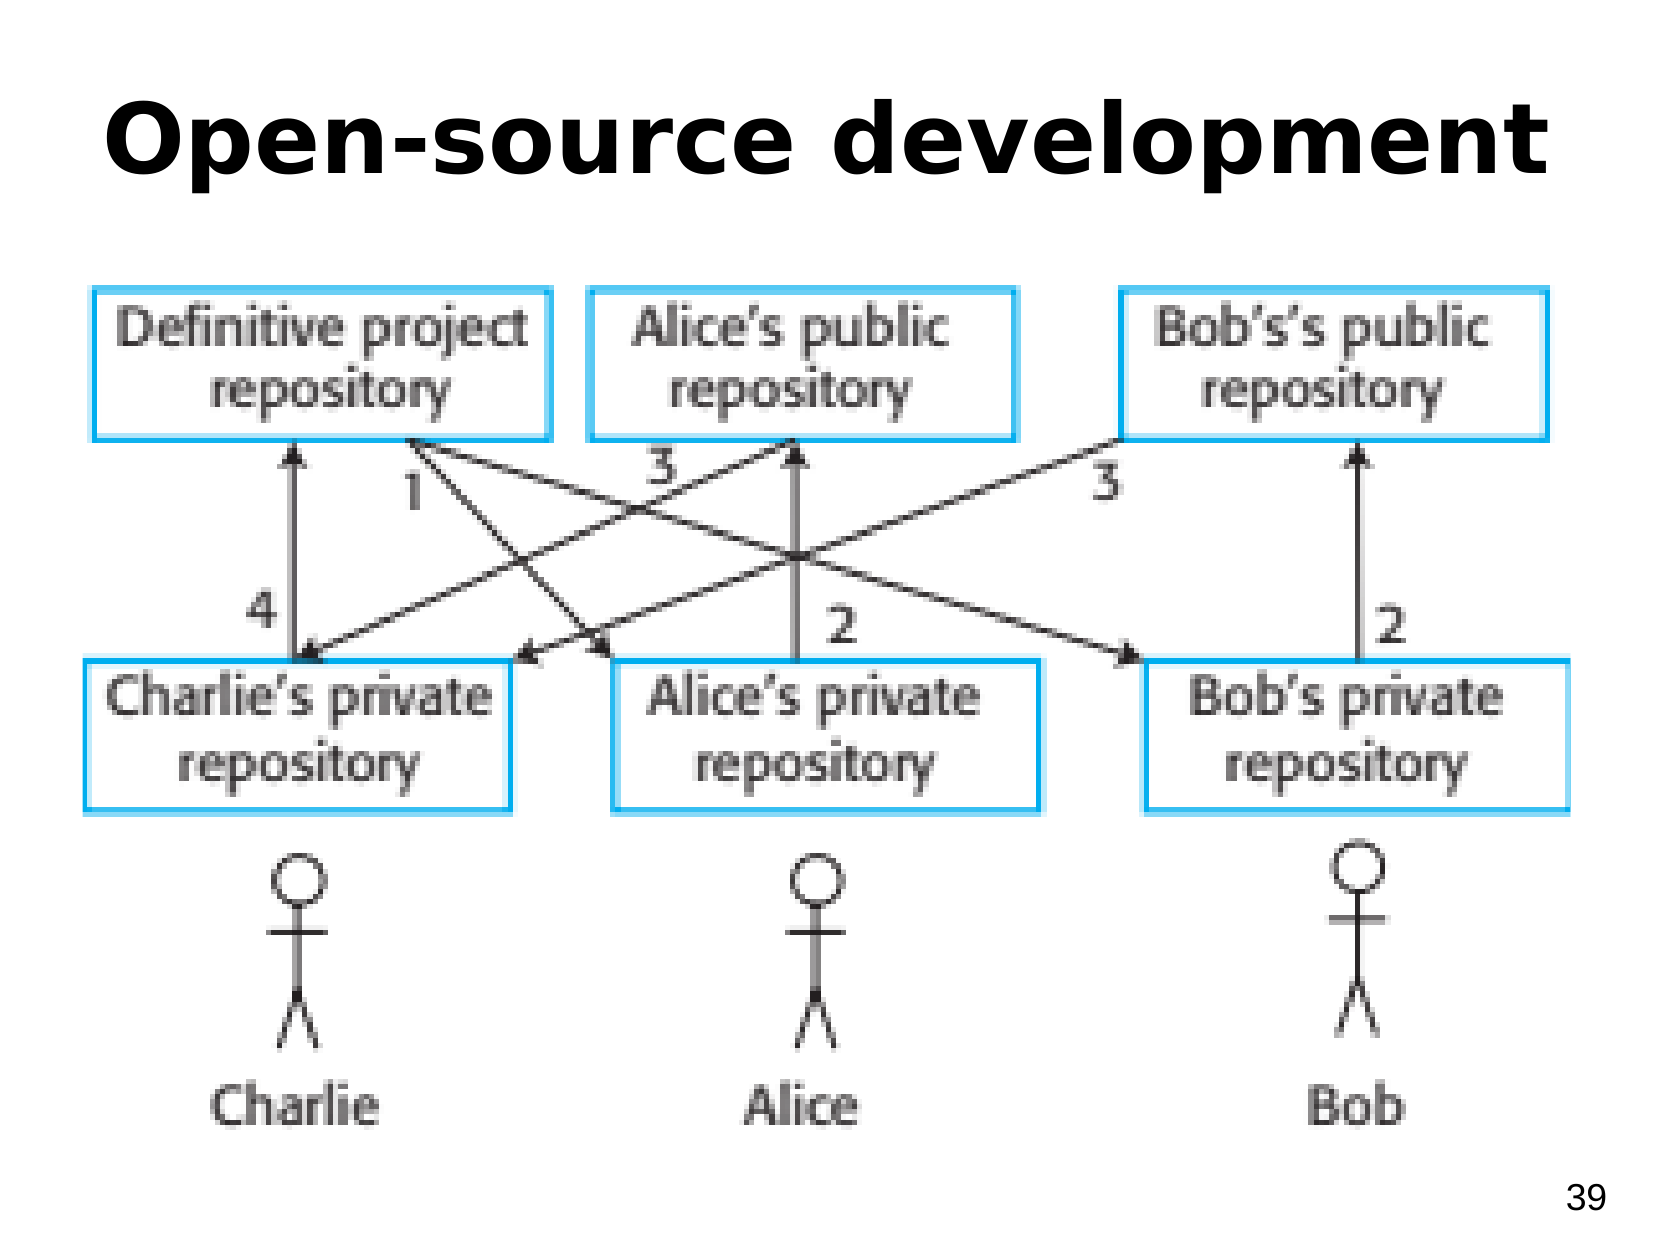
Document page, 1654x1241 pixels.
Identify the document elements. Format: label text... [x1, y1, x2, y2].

picture [82, 285, 1571, 1156]
title Open-source development [82, 61, 1571, 207]
